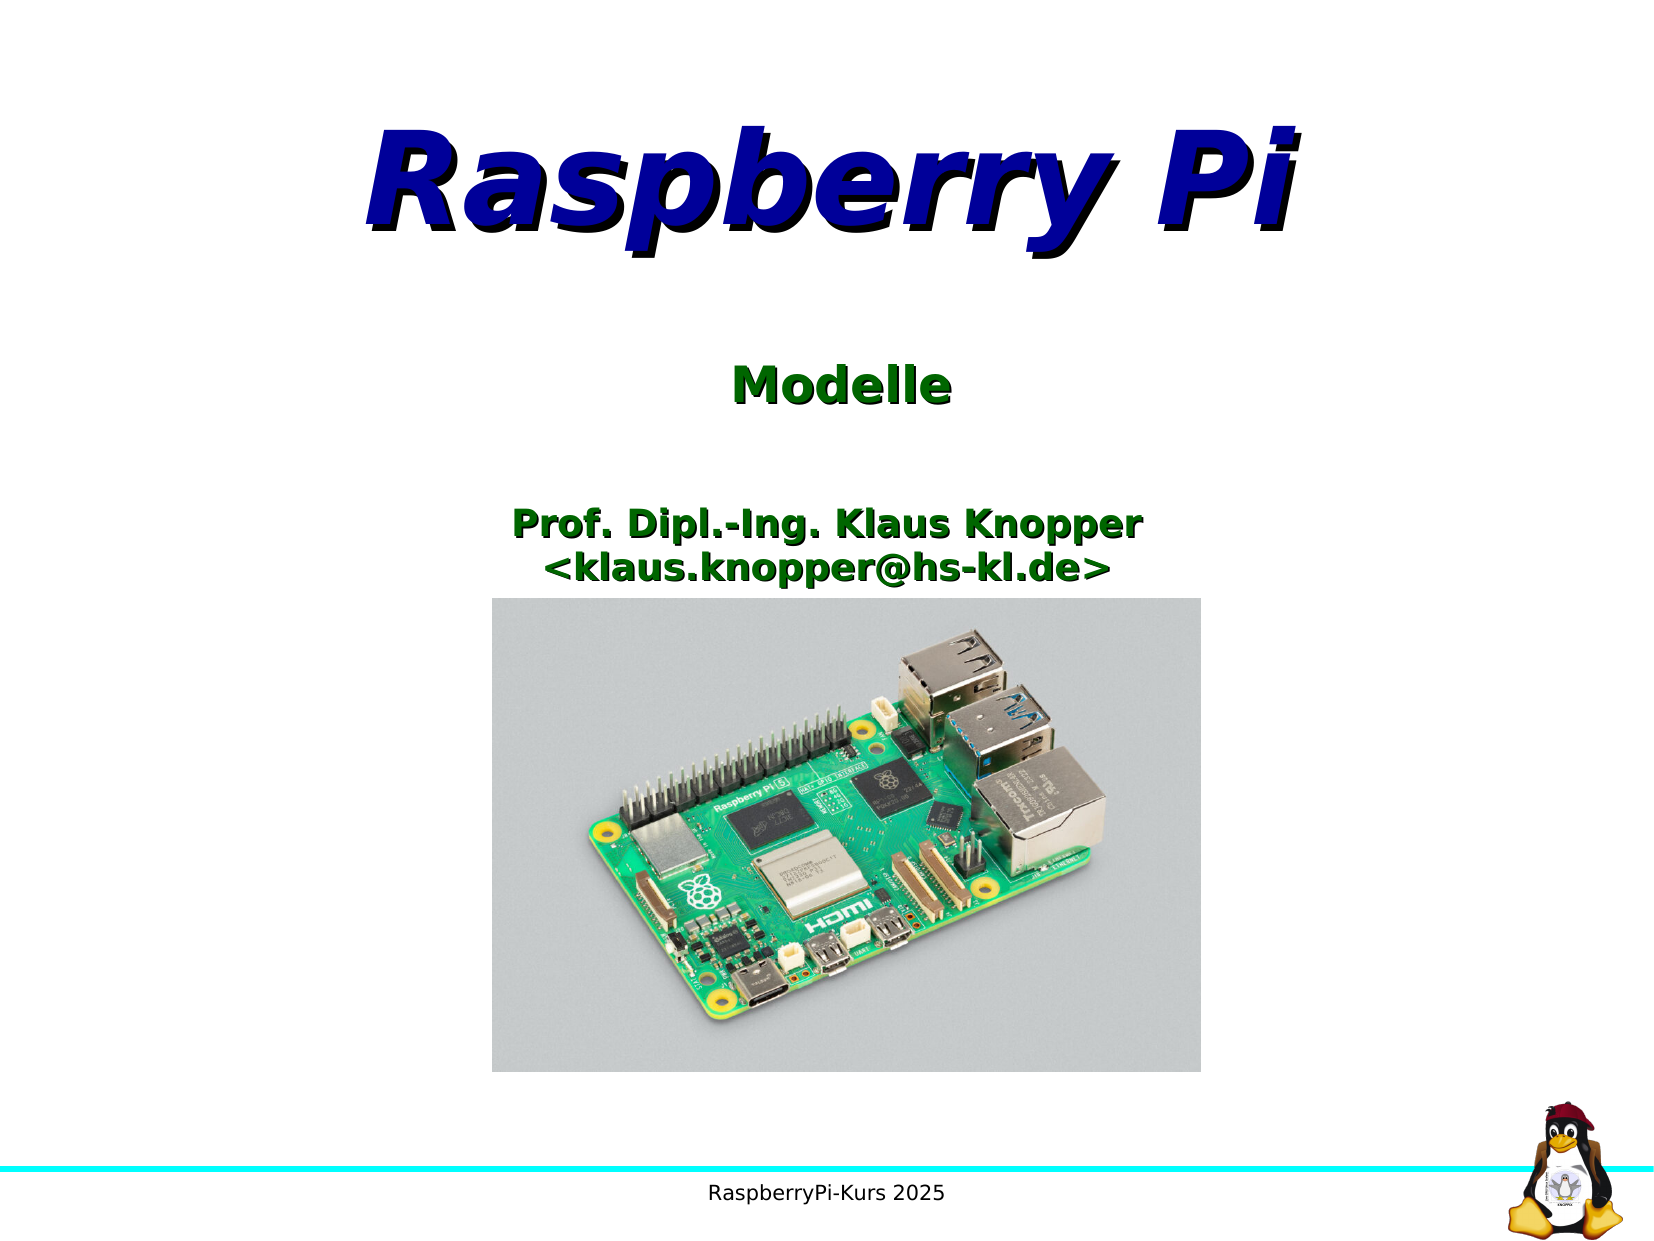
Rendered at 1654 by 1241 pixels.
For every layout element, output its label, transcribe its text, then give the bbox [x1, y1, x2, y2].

text_box Modelle [206, 355, 1477, 473]
picture [1505, 1100, 1625, 1241]
text_box Prof. Dipl.-Ing. Klaus Knopper <klaus.knopper@hs-kl.de> [265, 501, 1388, 590]
title Raspberry Pi [123, 29, 1536, 331]
picture [492, 598, 1201, 1072]
